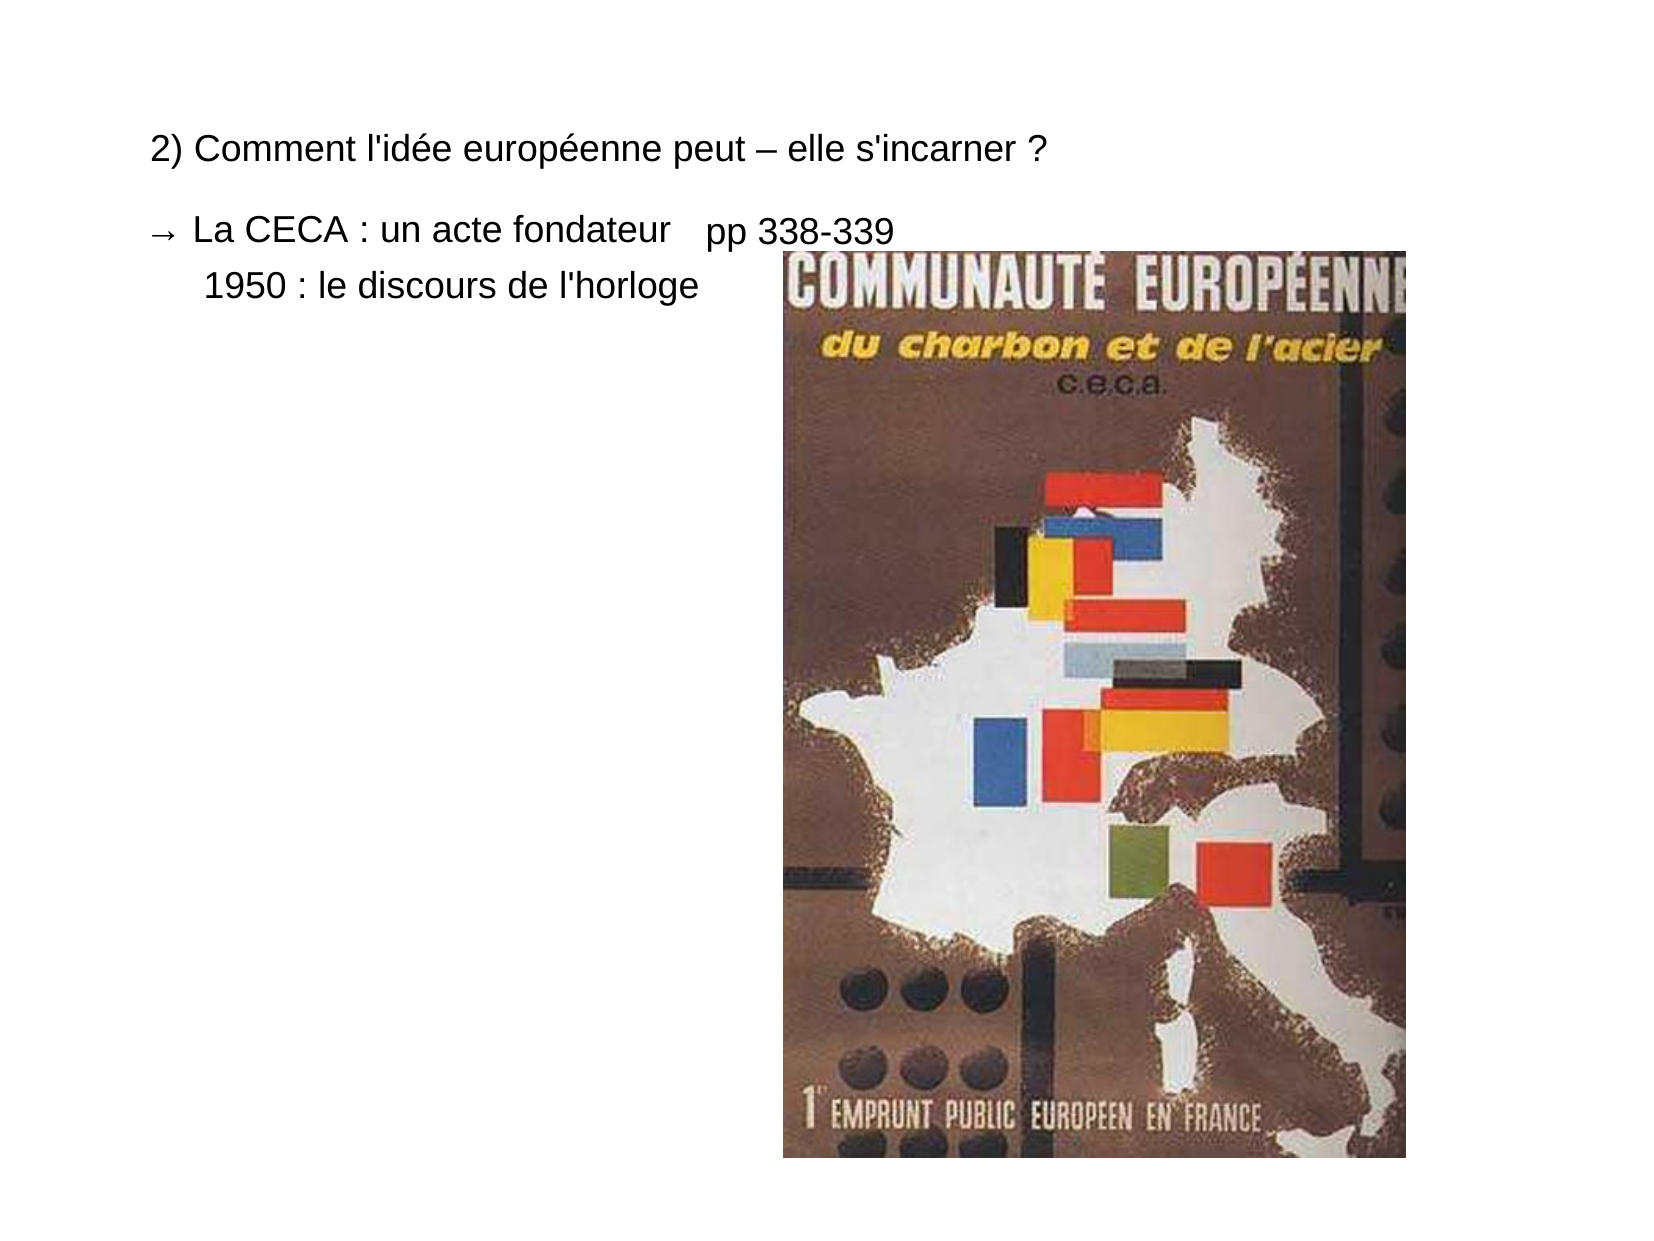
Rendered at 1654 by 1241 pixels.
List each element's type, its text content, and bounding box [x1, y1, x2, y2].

text_box 1950 : le discours de l'horloge [188, 257, 715, 315]
picture [783, 251, 1406, 1158]
text_box → La CECA : un acte fondateur [129, 200, 687, 258]
text_box 2) Comment l'idée européenne peut – elle s'incarner ? [135, 120, 1063, 178]
text_box pp 338-339 [690, 202, 910, 260]
